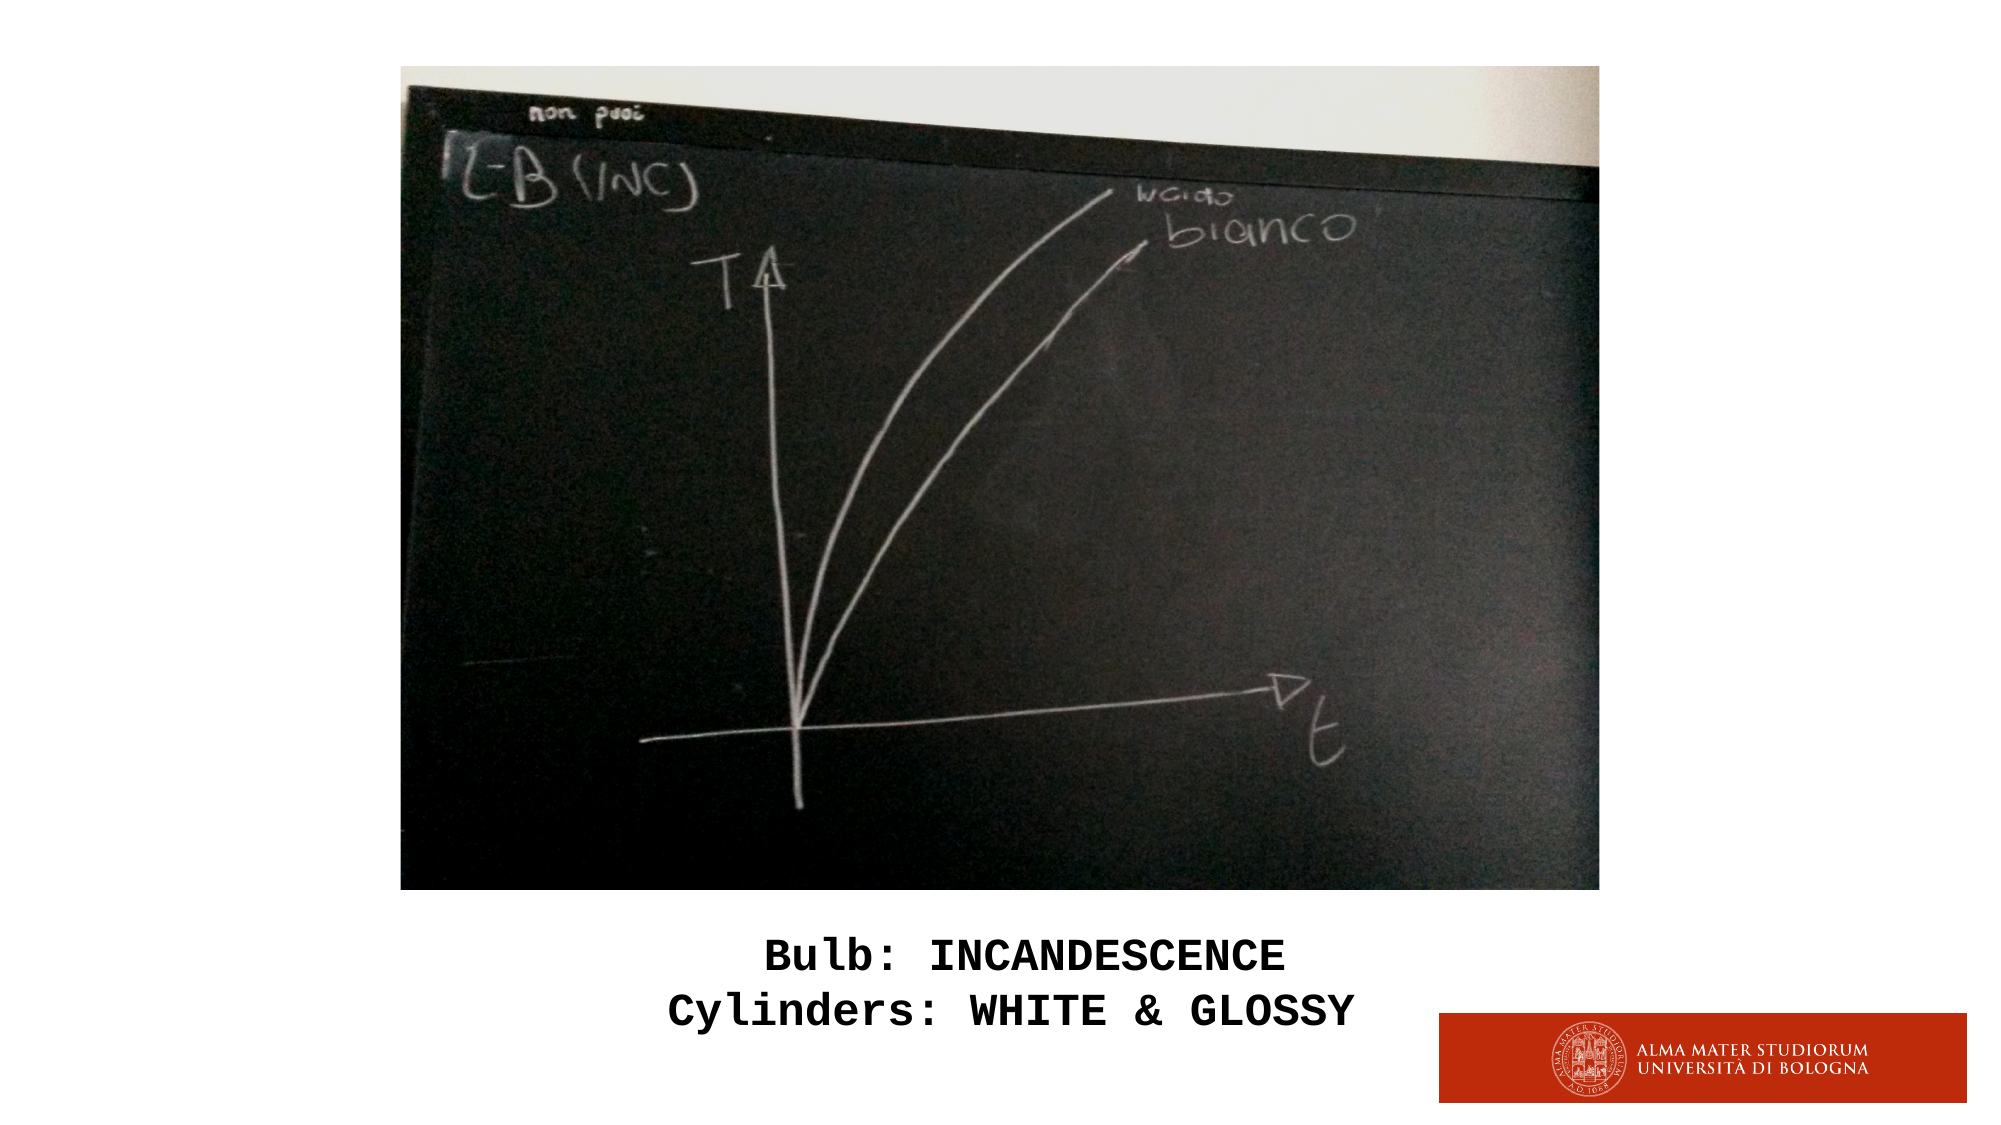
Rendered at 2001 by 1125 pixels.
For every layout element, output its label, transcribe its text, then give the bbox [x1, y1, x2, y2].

text_box Bulb: INCANDESCENCE Cylinders: WHITE & GLOSSY [593, 916, 1457, 1044]
picture [400, 66, 1600, 890]
